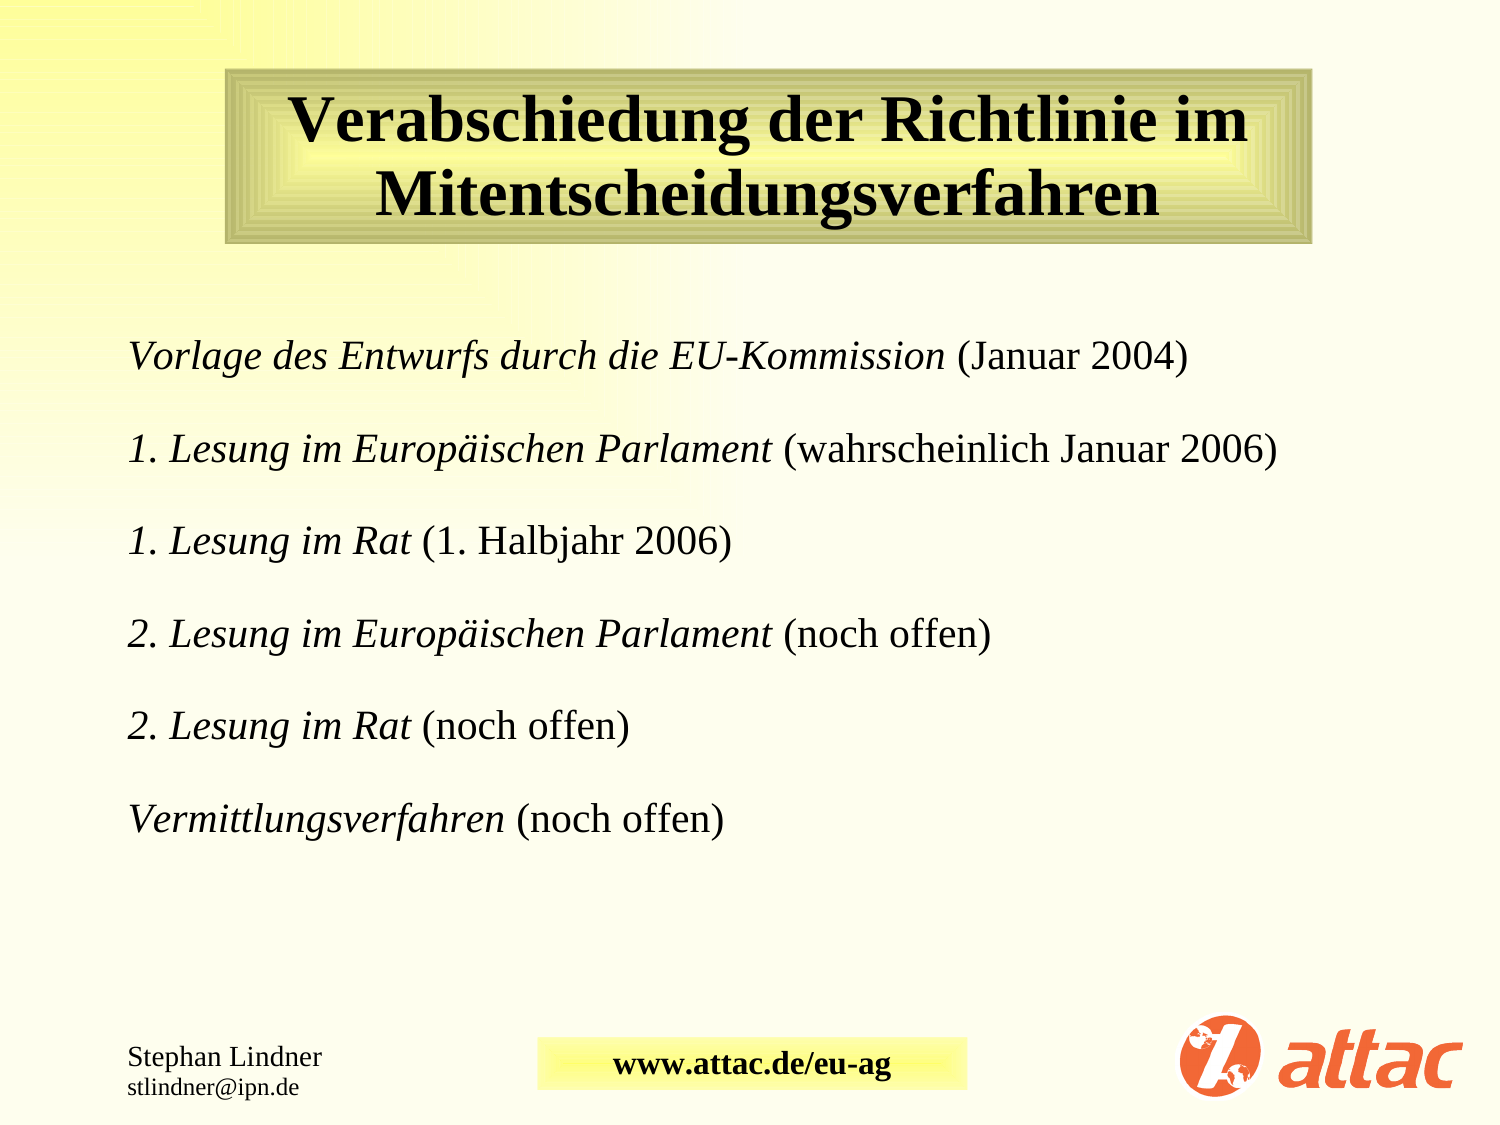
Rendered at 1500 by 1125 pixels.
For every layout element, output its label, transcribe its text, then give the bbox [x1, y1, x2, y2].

picture [1175, 1012, 1463, 1101]
list Vorlage des Entwurfs durch die EU-Kommission (Januar 2004) 1. Lesung im Europäischen Parlament (wahrscheinlich Januar 2006) 1. Lesung im Rat (1. Halbjahr 2006) 2. Lesung im Europäischen Parlament (noch offen) 2. Lesung im Rat (noch offen) Vermittlungsverfahren (noch offen) [112, 324, 1388, 1001]
title Verabschiedung der Richtlinie im Mitentscheidungsverfahren [224, 68, 1313, 244]
text_box www.attac.de/eu-ag [537, 1037, 968, 1090]
text_box Stephan Lindner stlindner@ipn.de [112, 1032, 338, 1109]
